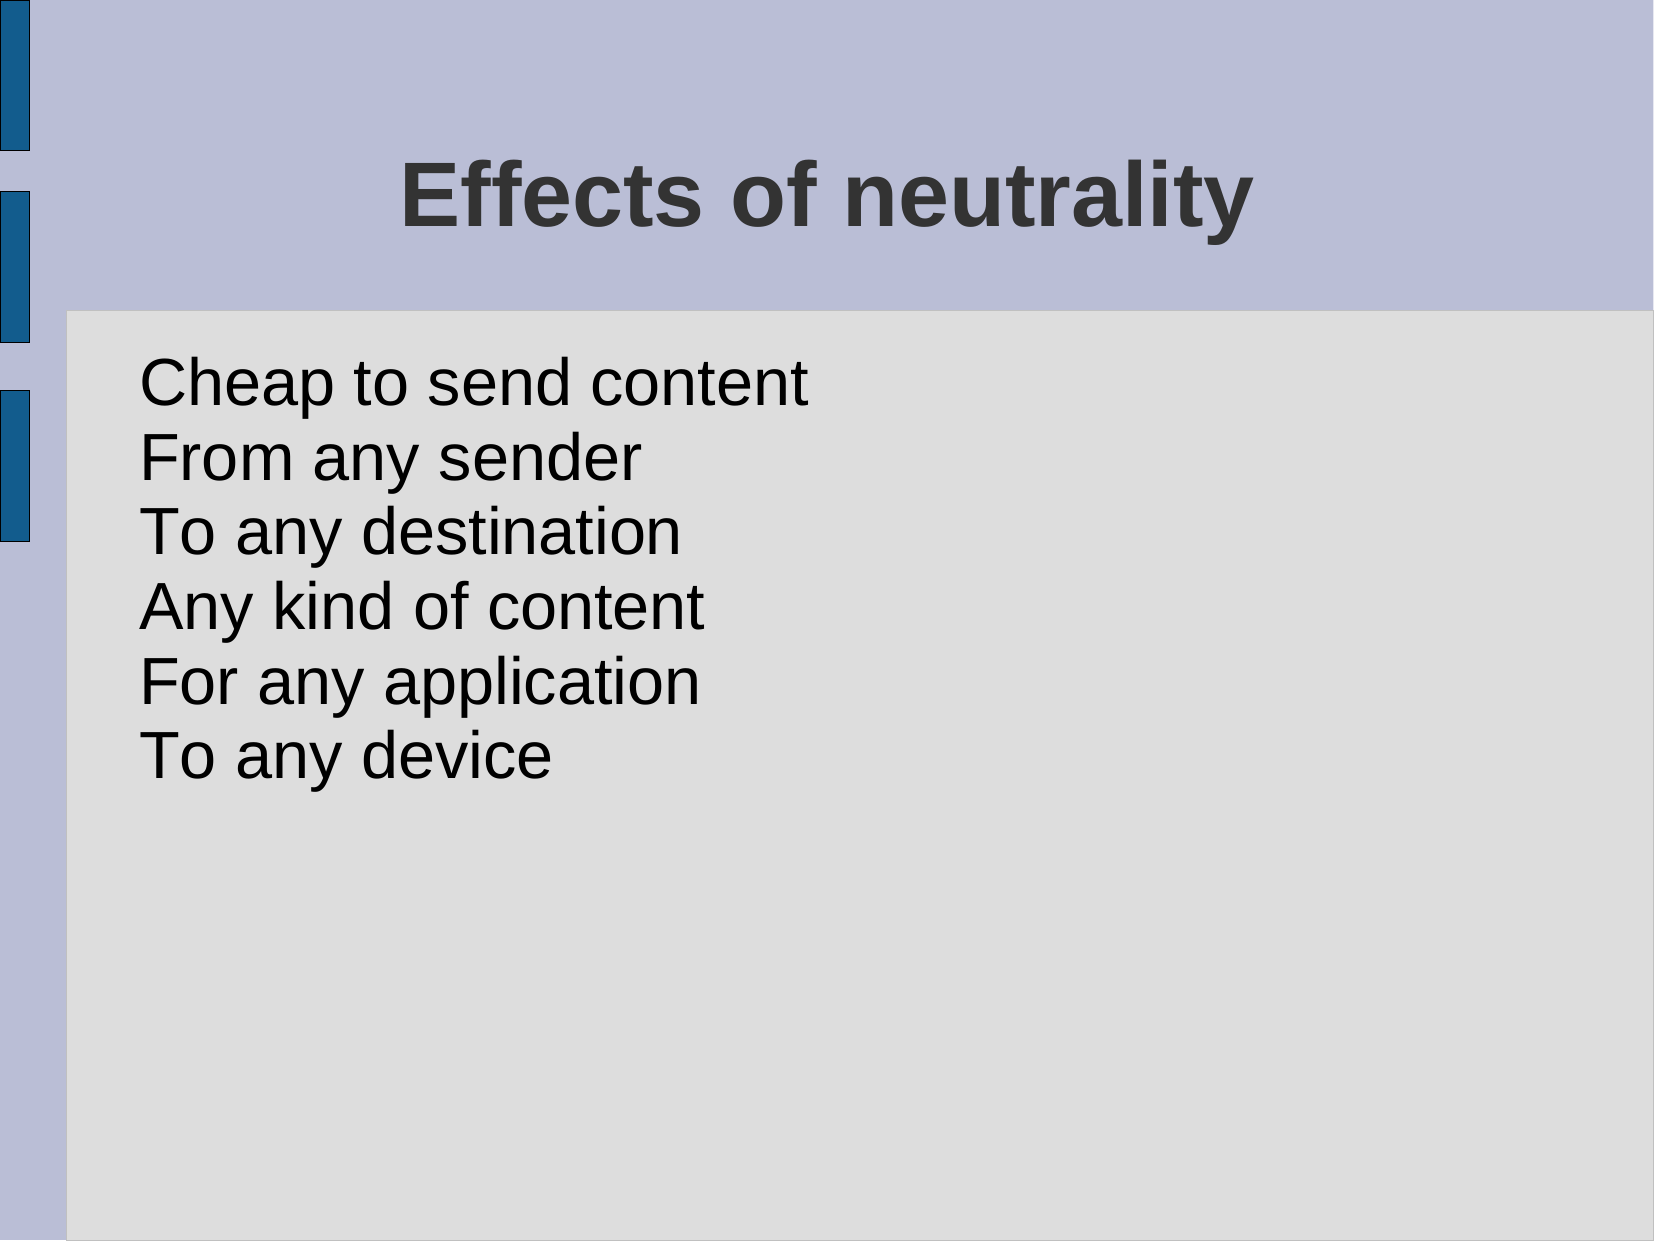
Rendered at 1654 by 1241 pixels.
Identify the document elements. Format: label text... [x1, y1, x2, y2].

list Cheap to send content From any sender To any destination Any kind of content For any application To any device [121, 344, 1534, 1127]
title Effects of neutrality [121, 91, 1534, 299]
